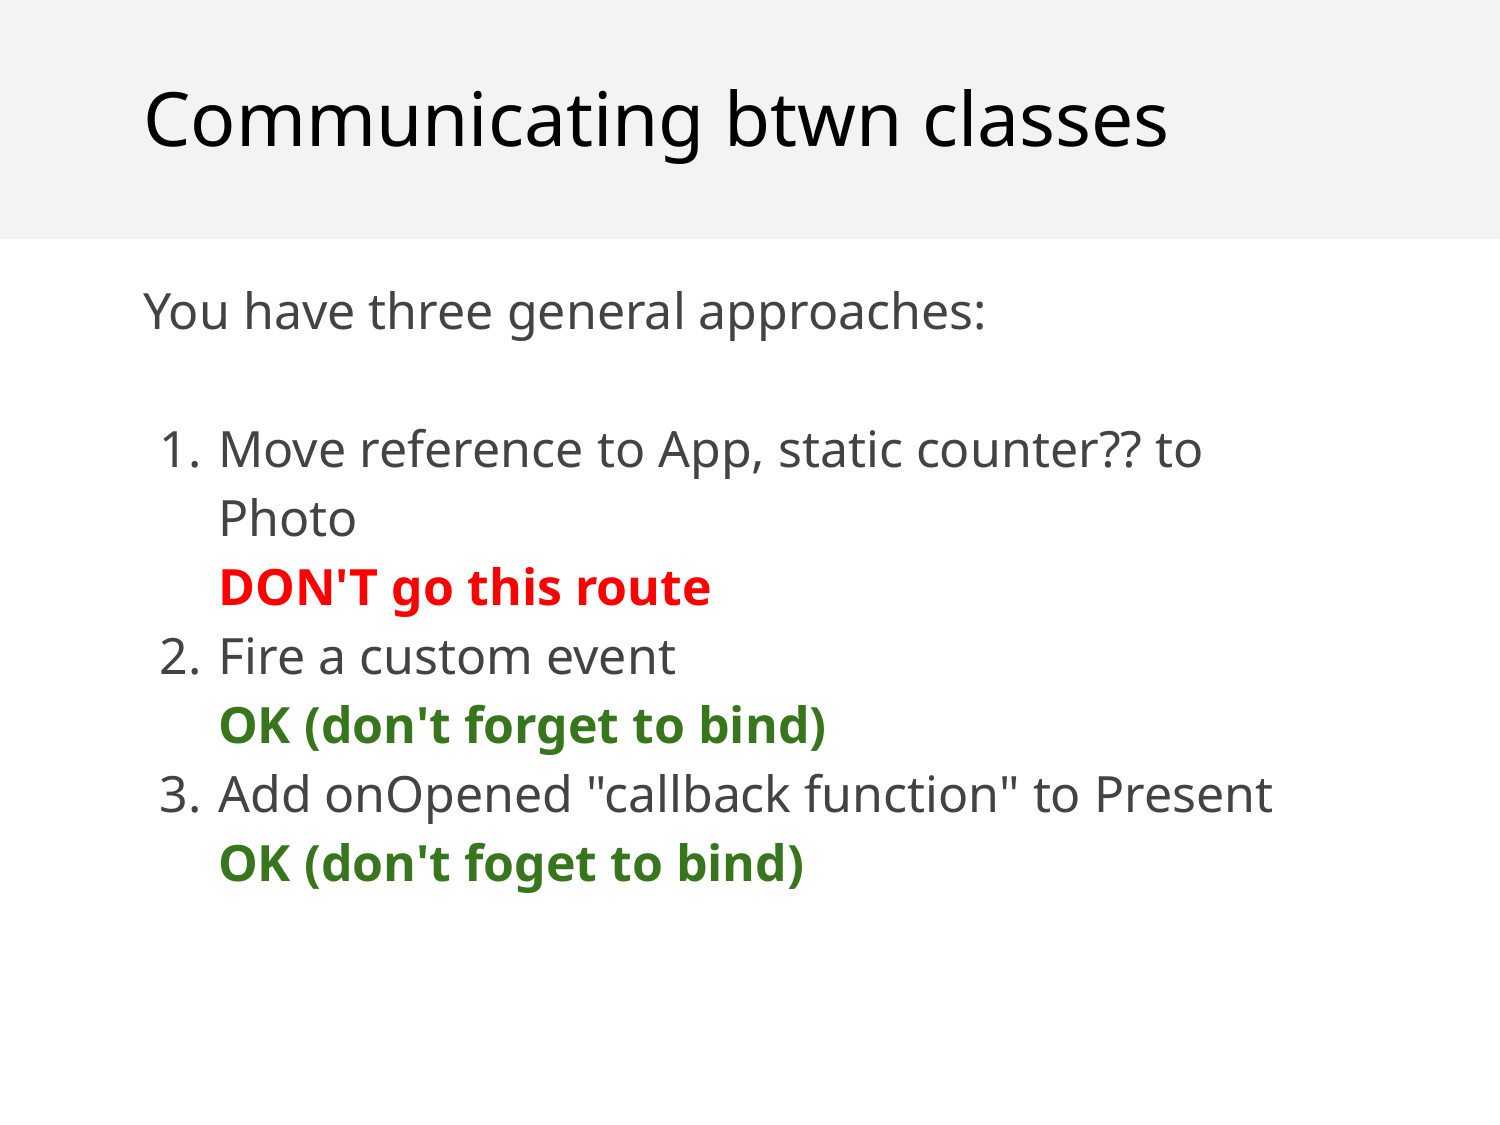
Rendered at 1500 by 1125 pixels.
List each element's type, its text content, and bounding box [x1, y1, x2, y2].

list You have three general approaches: Move reference to App, static counter?? to Photo DON'T go this route Fire a custom event OK (don't forget to bind) Add onOpened "callback function" to Present OK (don't foget to bind) [128, 255, 1372, 1004]
title Communicating btwn classes [128, 56, 1372, 183]
